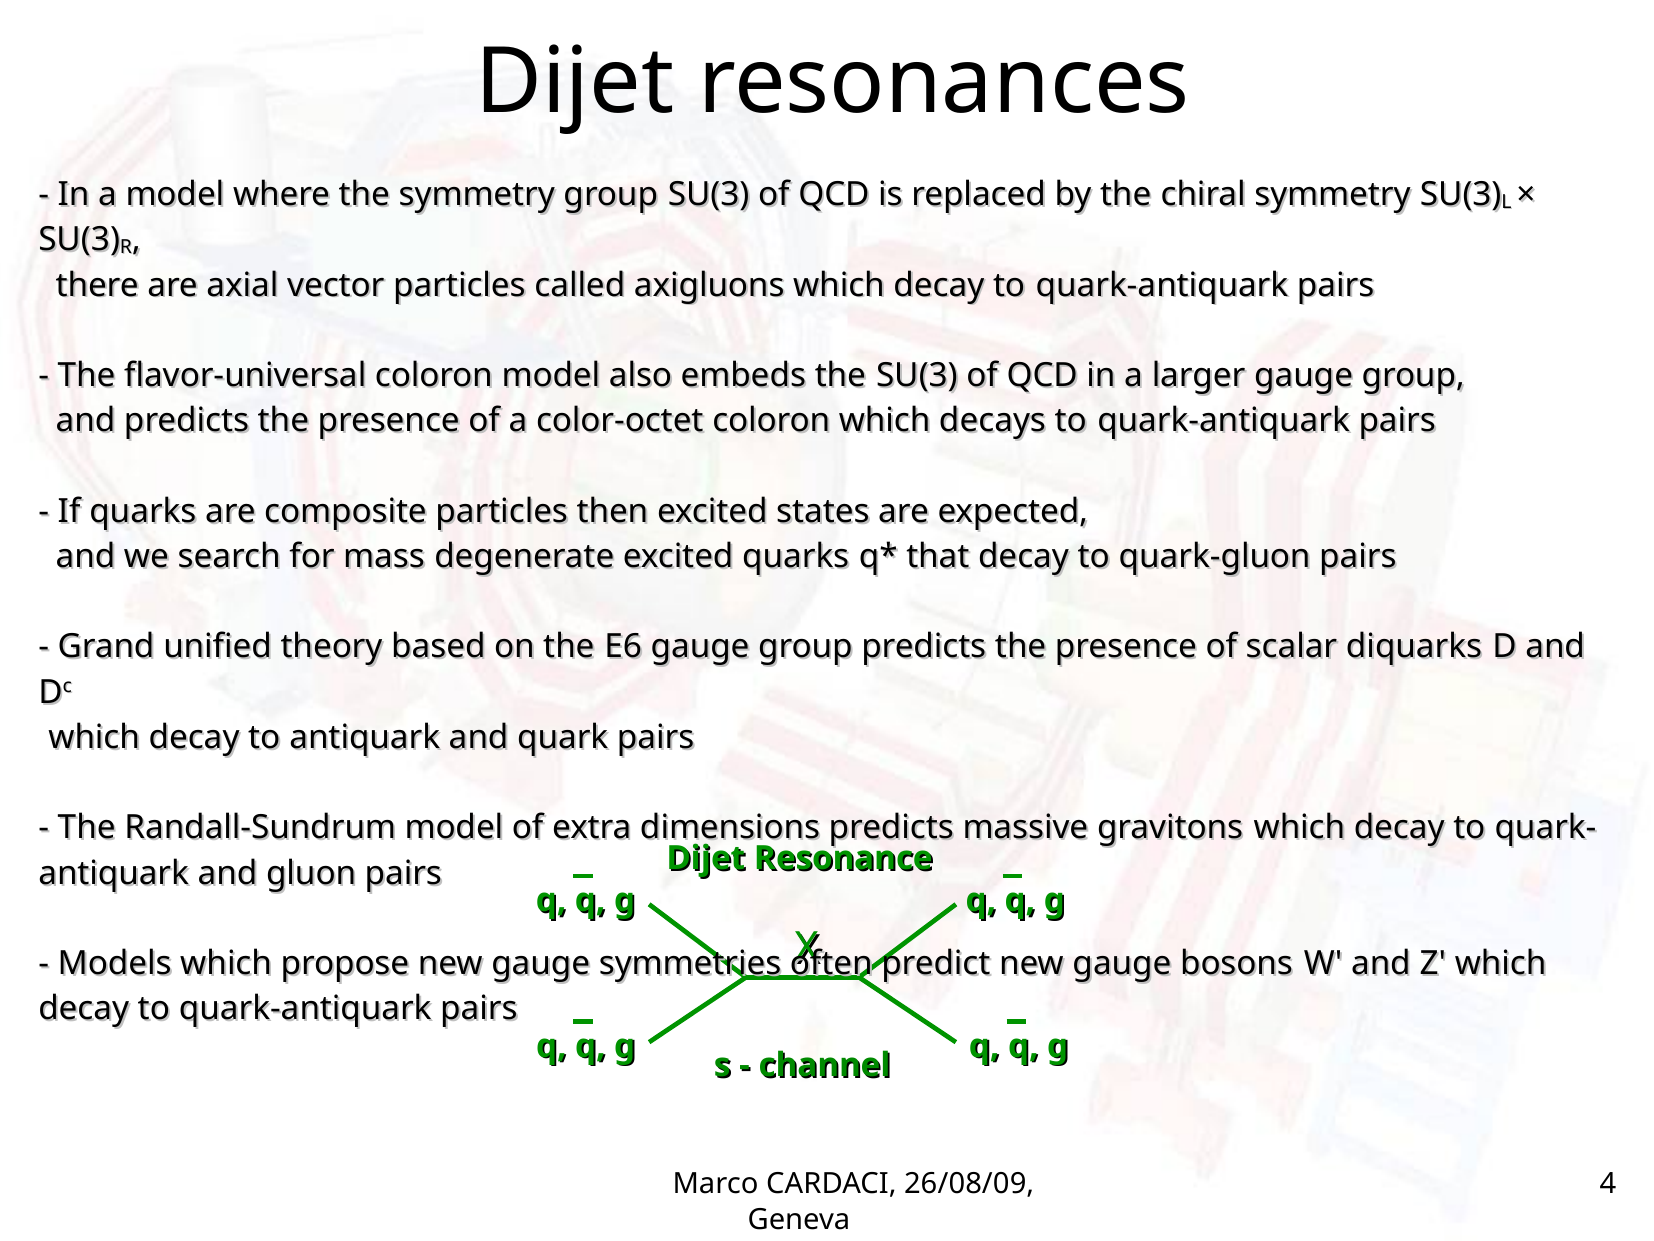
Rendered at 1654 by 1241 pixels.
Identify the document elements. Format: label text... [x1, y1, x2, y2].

text_box Marco CARDACI, 26/08/09, Geneva [657, 1157, 1078, 1213]
text_box q, q, g [521, 868, 651, 929]
title Dijet resonances [157, 9, 1508, 148]
text_box X [779, 909, 834, 982]
text_box 4 [1584, 1157, 1650, 1213]
text_box q, q, g [954, 1013, 1084, 1075]
picture [0, 0, 1654, 1241]
text_box q, q, g [521, 1013, 651, 1075]
text_box q, q, g [950, 868, 1081, 929]
text_box s - channel [699, 1033, 906, 1095]
text_box X [829, 960, 834, 974]
text_box - In a model where the symmetry group SU(3) of QCD is replaced by the chiral symmetry SU(3)L × SU(3)R, there are axial vector particles called axigluons which decay to quark-antiquark pairs - The flavor-universal coloron model also embeds the SU(3) of QCD in a larger gauge group, and predicts the presence of a color-octet coloron which decays to quark-antiquark pairs - If quarks are composite particles then excited states are expected, and we search for mass degenerate excited quarks q* that decay to quark-gluon pairs - Grand unified theory based on the E6 gauge group predicts the presence of scalar diquarks D and Dc which decay to antiquark and quark pairs - The Randall-Sundrum model of extra dimensions predicts massive gravitons which decay to quark-antiquark and gluon pairs - Models which propose new gauge symmetries often predict new gauge bosons W' and Z' which decay to quark-antiquark pairs [23, 162, 1640, 792]
text_box Dijet Resonance [651, 826, 949, 888]
